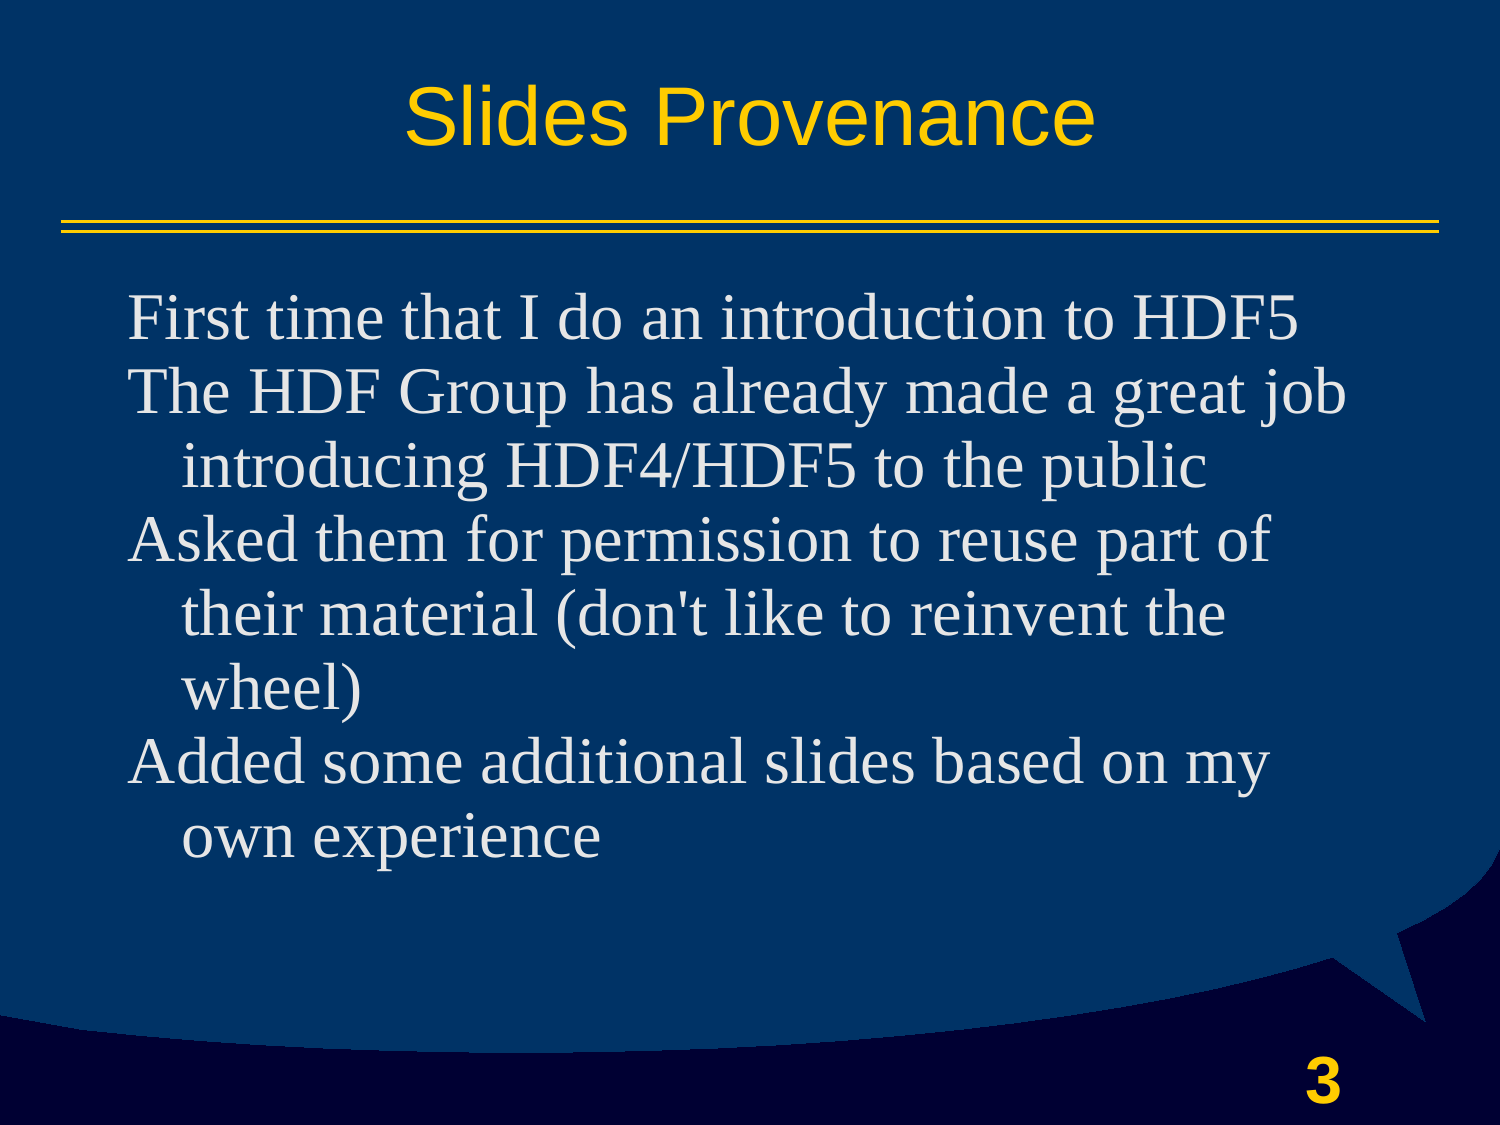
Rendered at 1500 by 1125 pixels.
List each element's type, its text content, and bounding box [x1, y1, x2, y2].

list First time that I do an introduction to HDF5 The HDF Group has already made a great job introducing HDF4/HDF5 to the public Asked them for permission to reuse part of their material (don't like to reinvent the wheel) Added some additional slides based on my own experience [110, 279, 1392, 963]
title Slides Provenance [110, 37, 1392, 197]
